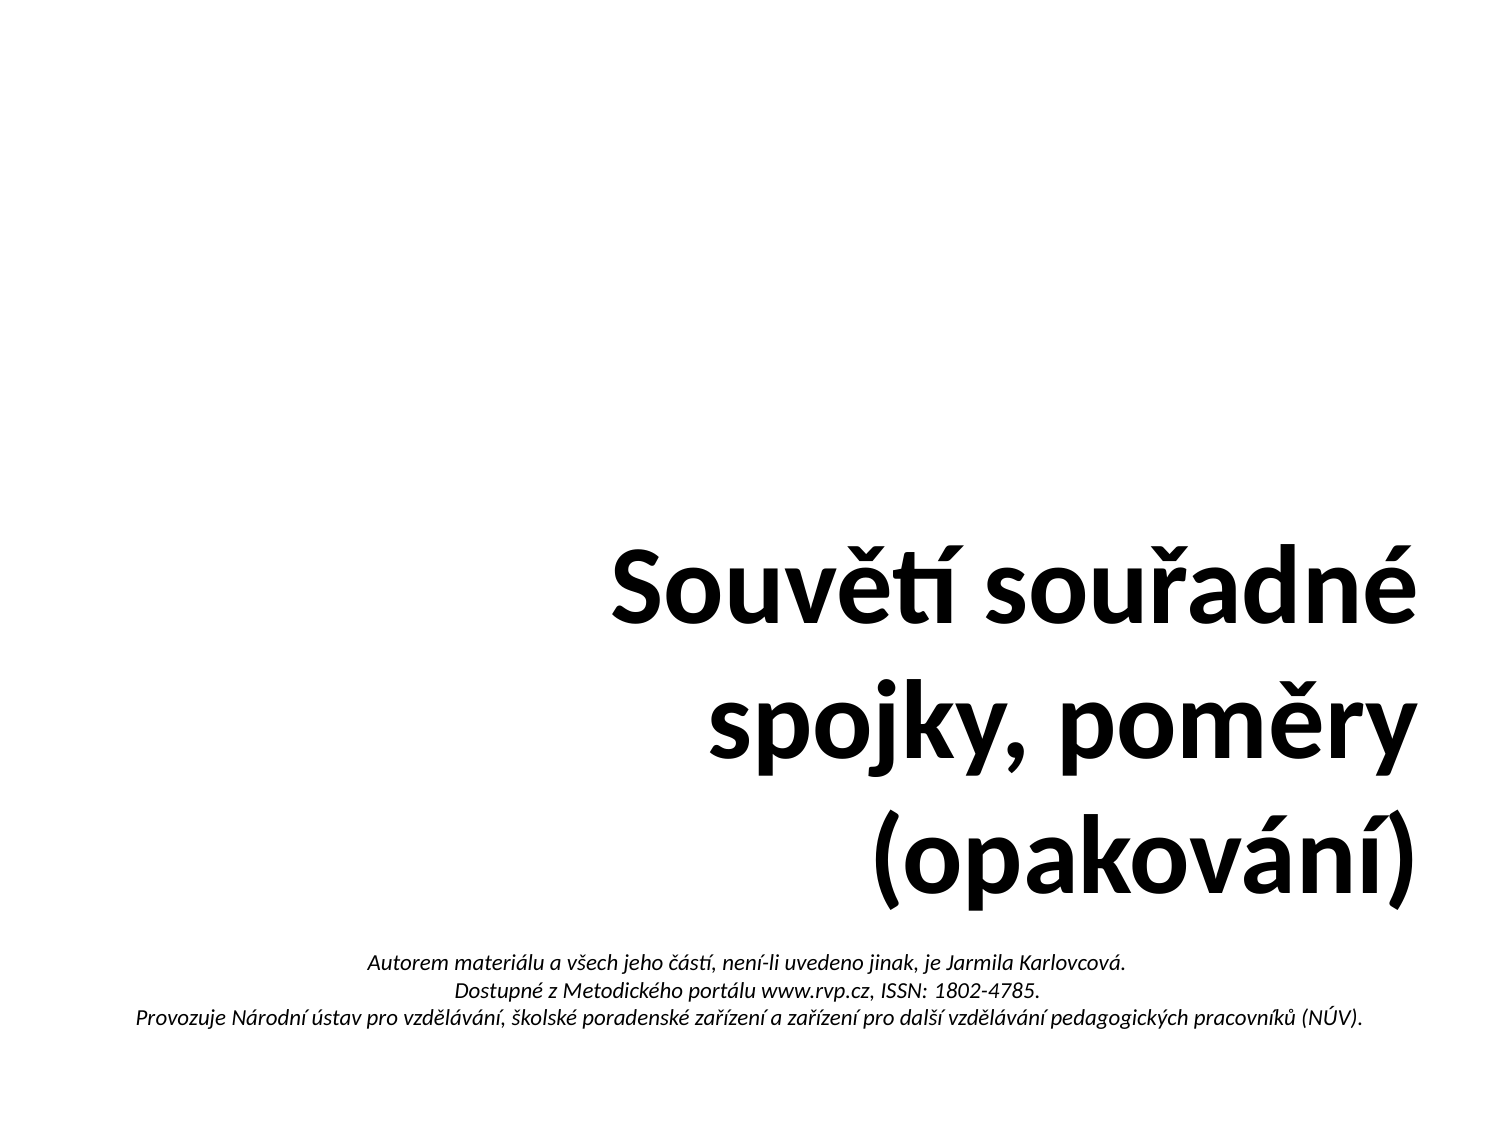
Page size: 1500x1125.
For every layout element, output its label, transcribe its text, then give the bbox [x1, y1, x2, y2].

text_box Autorem materiálu a všech jeho částí, není-li uvedeno jinak, je Jarmila Karlovcová. Dostupné z Metodického portálu www.rvp.cz, ISSN: 1802-4785. Provozuje Národní ústav pro vzdělávání, školské poradenské zařízení a zařízení pro další vzdělávání pedagogických pracovníků (NÚV). [41, 940, 1460, 1038]
title Souvětí souřadné spojky, poměry (opakování) [159, 503, 1435, 745]
